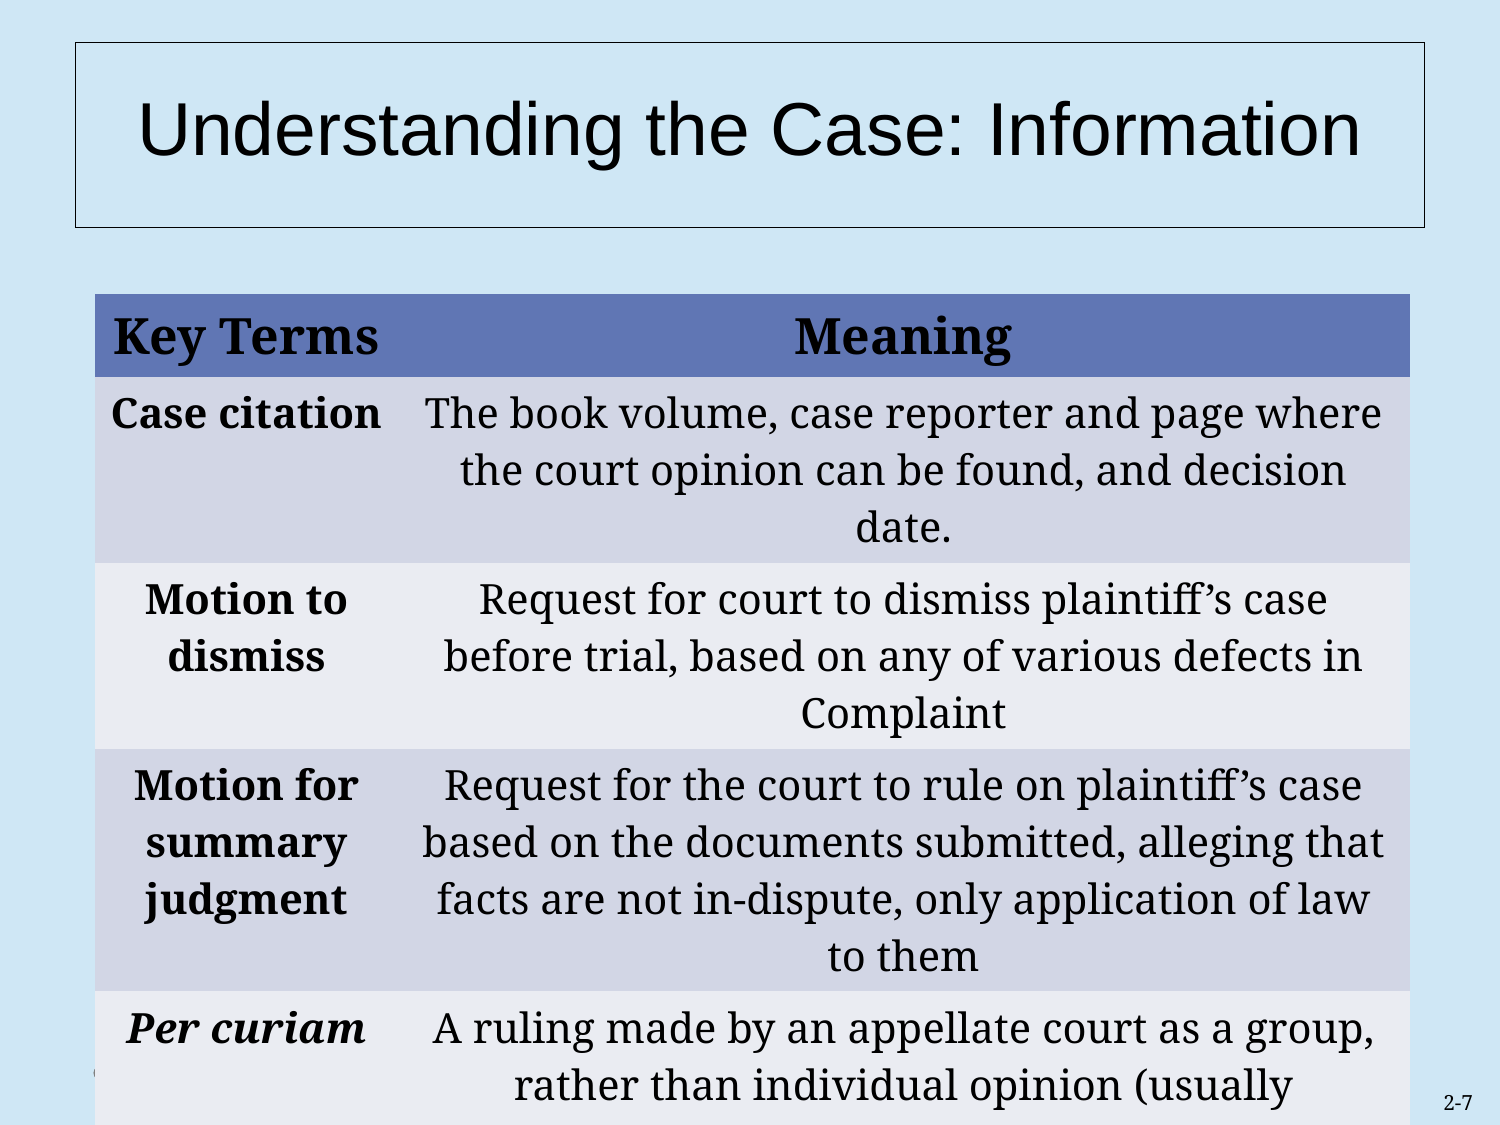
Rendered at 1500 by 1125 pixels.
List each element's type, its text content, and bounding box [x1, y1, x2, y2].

table_cell The book volume, case reporter and page where the court opinion can be found, and decision date. [398, 377, 1410, 563]
table_cell Motion for summary judgment [95, 749, 398, 991]
title Understanding the Case: Information [75, 42, 1425, 228]
table_header Meaning [398, 294, 1410, 377]
table_header Key Terms [95, 294, 398, 377]
table_cell Motion to dismiss [95, 563, 398, 749]
table_cell Request for the court to rule on plaintiff’s case based on the documents submitted, alleging that facts are not in-dispute, only application of law to them [398, 749, 1410, 991]
table_cell A ruling made by an appellate court as a group, rather than individual opinion (usually unanimous) [398, 991, 1410, 1125]
table_cell Request for court to dismiss plaintiff’s case before trial, based on any of various defects in Complaint [398, 563, 1410, 749]
table_cell Per curiam [95, 991, 398, 1125]
table_cell Case citation [95, 377, 398, 563]
